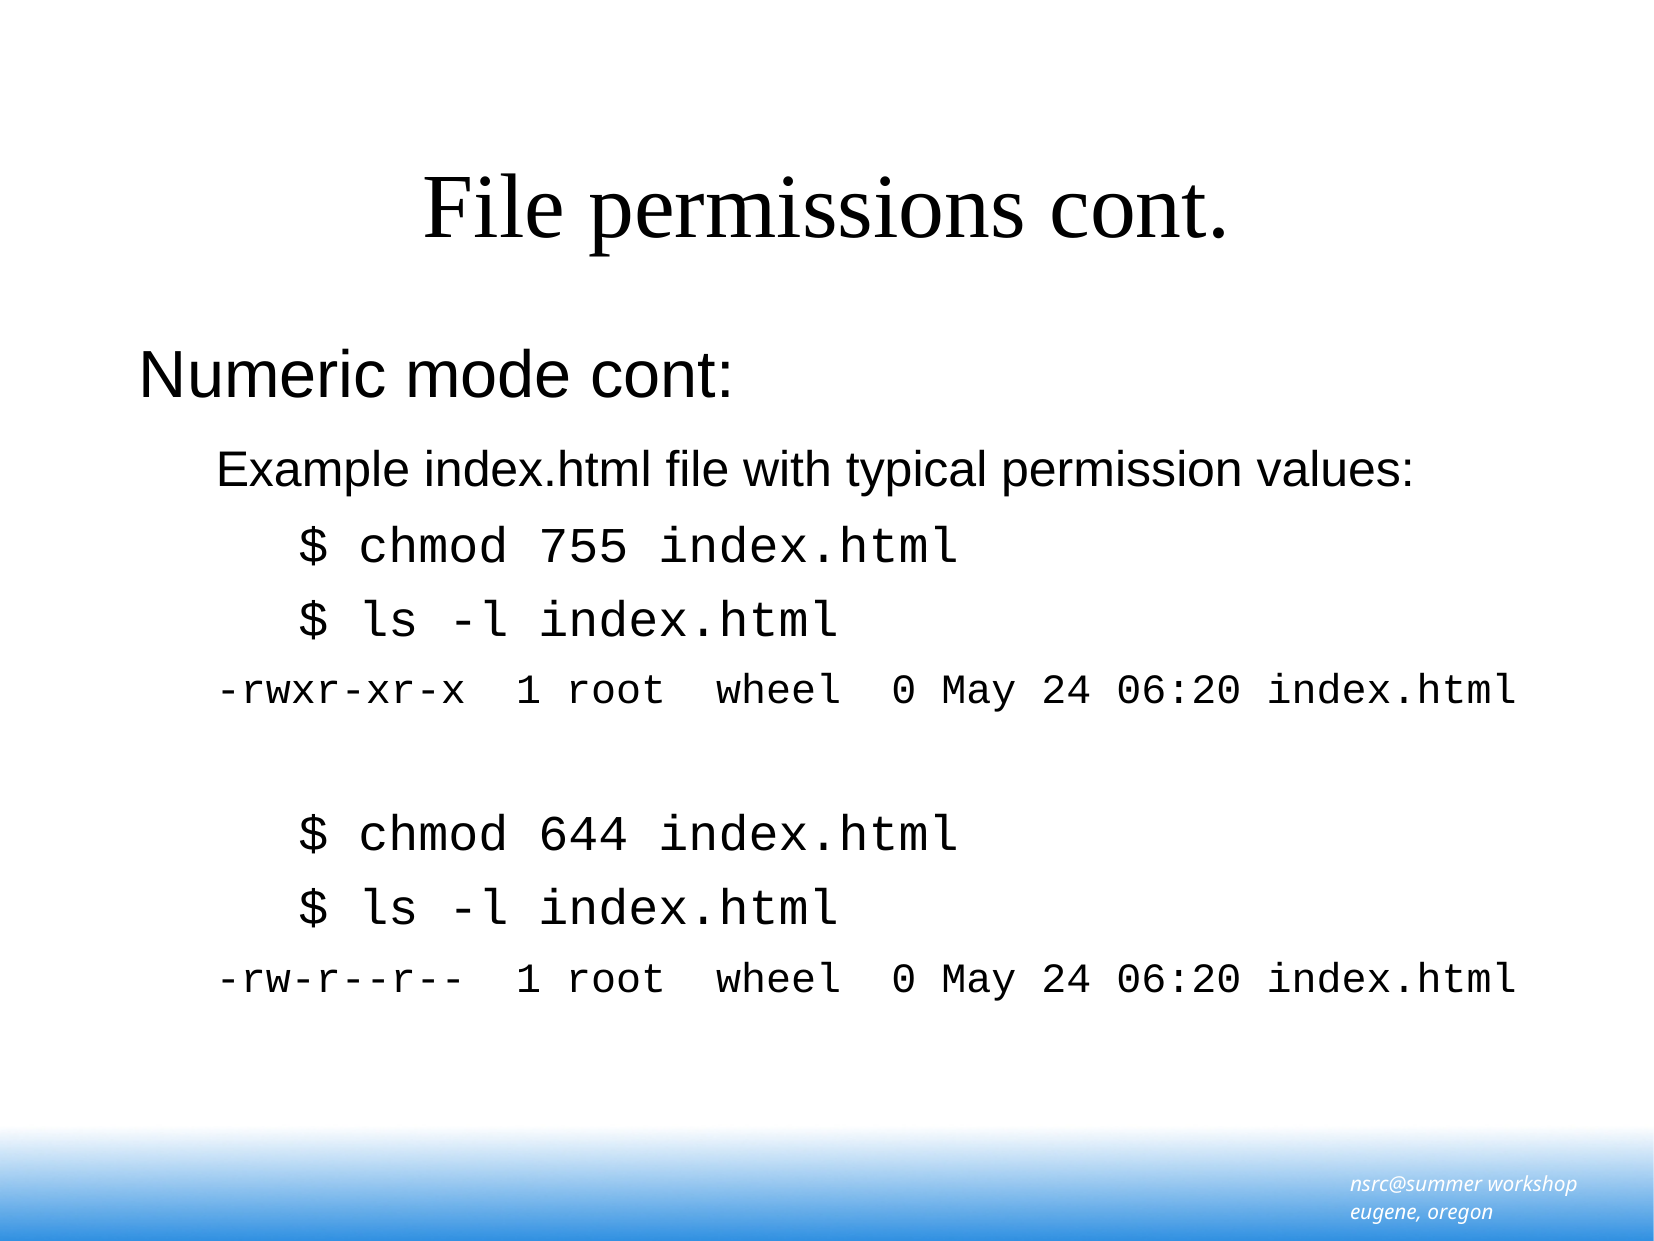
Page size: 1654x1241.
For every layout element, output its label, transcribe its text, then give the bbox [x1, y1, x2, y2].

picture [0, 1124, 1654, 1241]
list Numeric mode cont: Example index.html file with typical permission values: $ chmod 755 index.html $ ls -l index.html -rwxr-xr-x 1 root wheel 0 May 24 06:20 index.html $ chmod 644 index.html $ ls -l index.html -rw-r--r-- 1 root wheel 0 May 24 06:20 index.html [121, 344, 1534, 1135]
title File permissions cont. [121, 102, 1534, 311]
